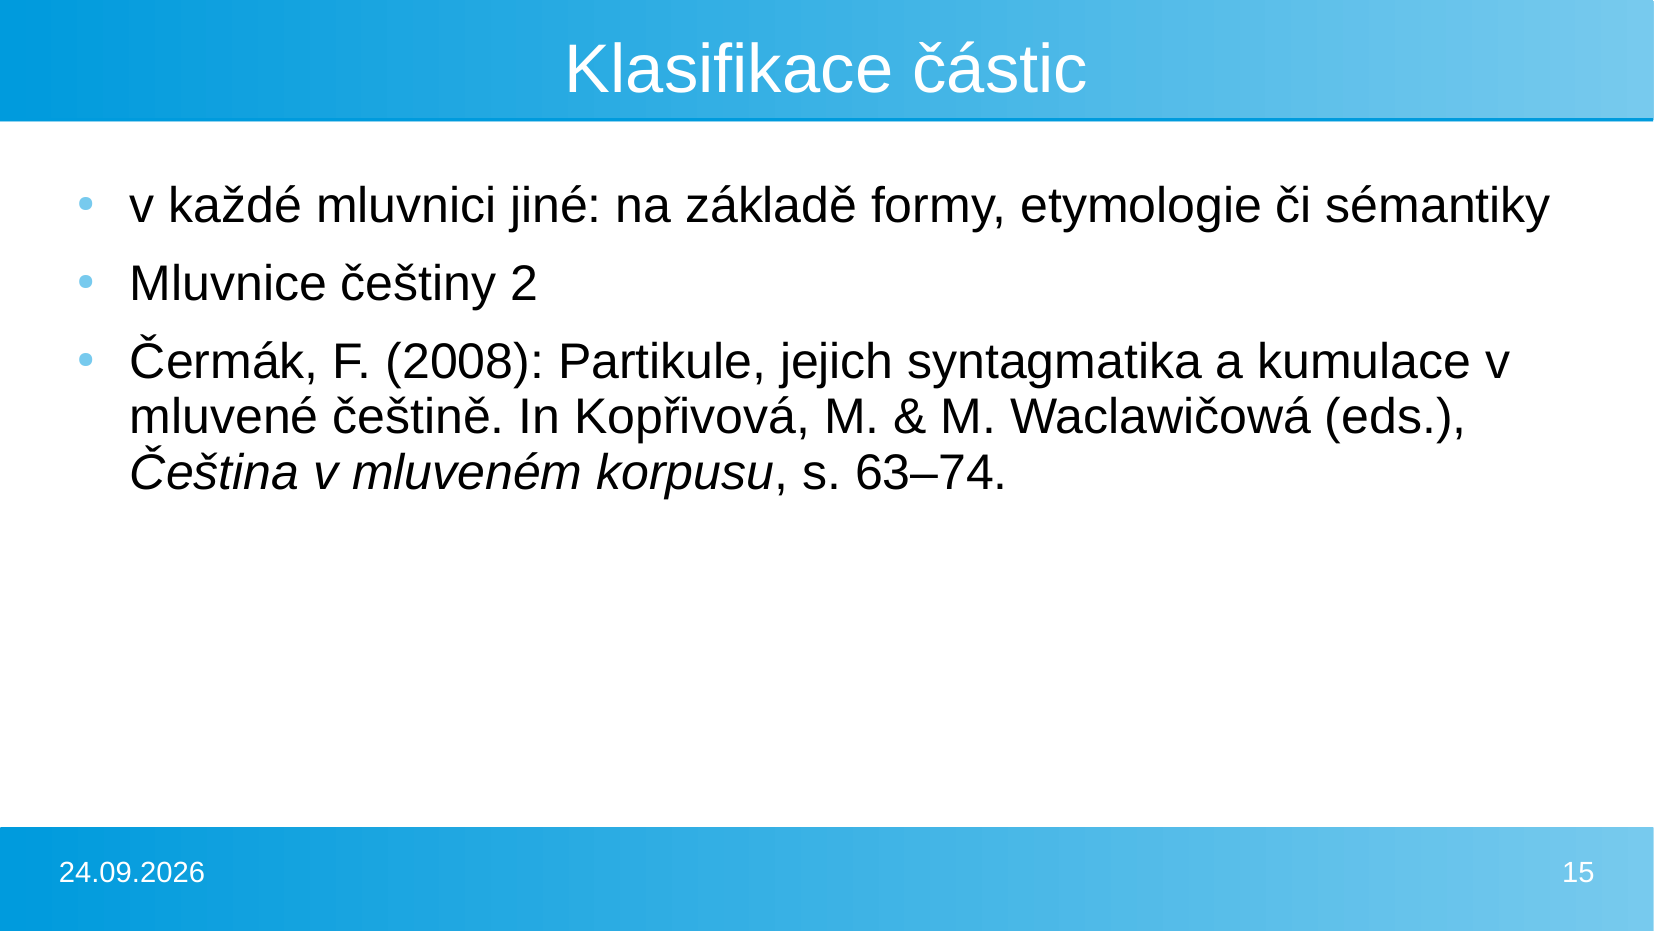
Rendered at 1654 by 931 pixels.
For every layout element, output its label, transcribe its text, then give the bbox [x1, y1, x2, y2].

list v každé mluvnici jiné: na základě formy, etymologie či sémantiky Mluvnice češtiny 2 Čermák, F. (2008): Partikule, jejich syntagmatika a kumulace v mluvené češtině. In Kopřivová, M. & M. Waclawičowá (eds.), Čeština v mluveném korpusu, s. 63–74. [59, 177, 1595, 768]
title Klasifikace částic [59, 29, 1595, 108]
